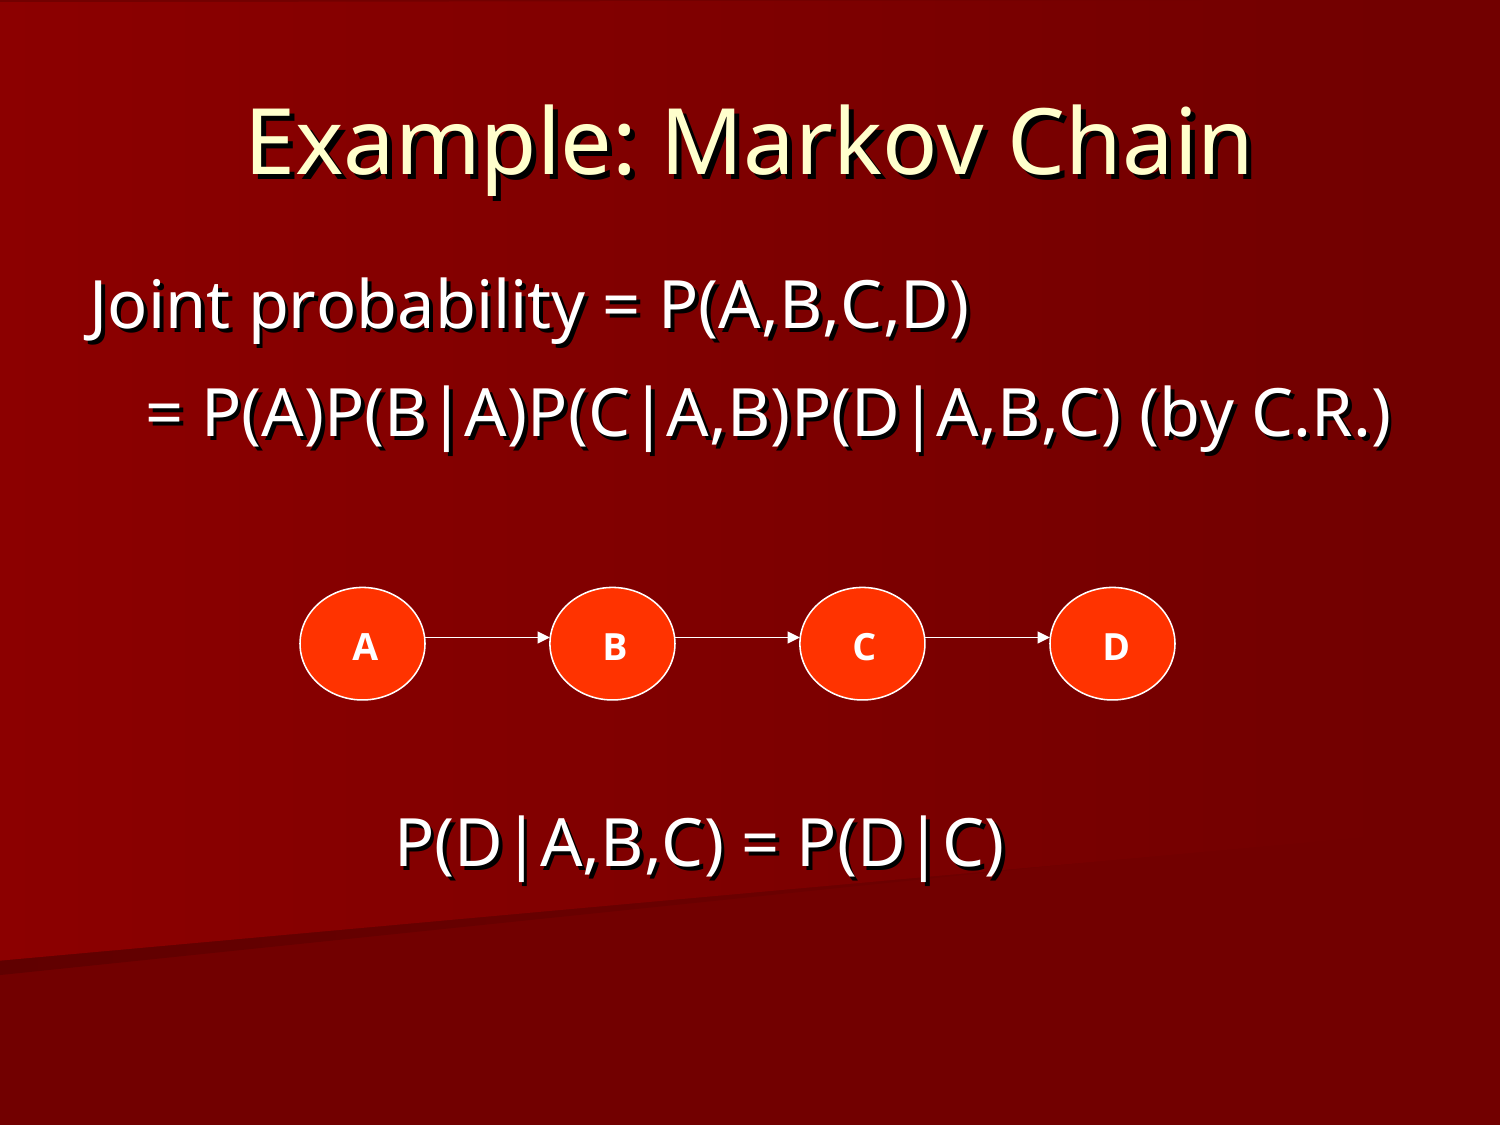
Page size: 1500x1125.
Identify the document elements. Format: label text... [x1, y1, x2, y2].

text_box A [337, 612, 413, 679]
text_box [300, 587, 426, 700]
text_box P(D|A,B,C) = P(D|C) [124, 787, 1276, 894]
text_box D [1087, 612, 1163, 679]
text_box [549, 587, 676, 700]
text_box C [837, 612, 913, 679]
text_box [799, 587, 925, 700]
text_box [1050, 587, 1176, 700]
list Joint probability = P(A,B,C,D) = P(A)P(B|A)P(C|A,B)P(D|A,B,C) (by C.R.) [74, 249, 1463, 601]
title Example: Markov Chain [75, 45, 1426, 233]
text_box B [587, 612, 663, 679]
